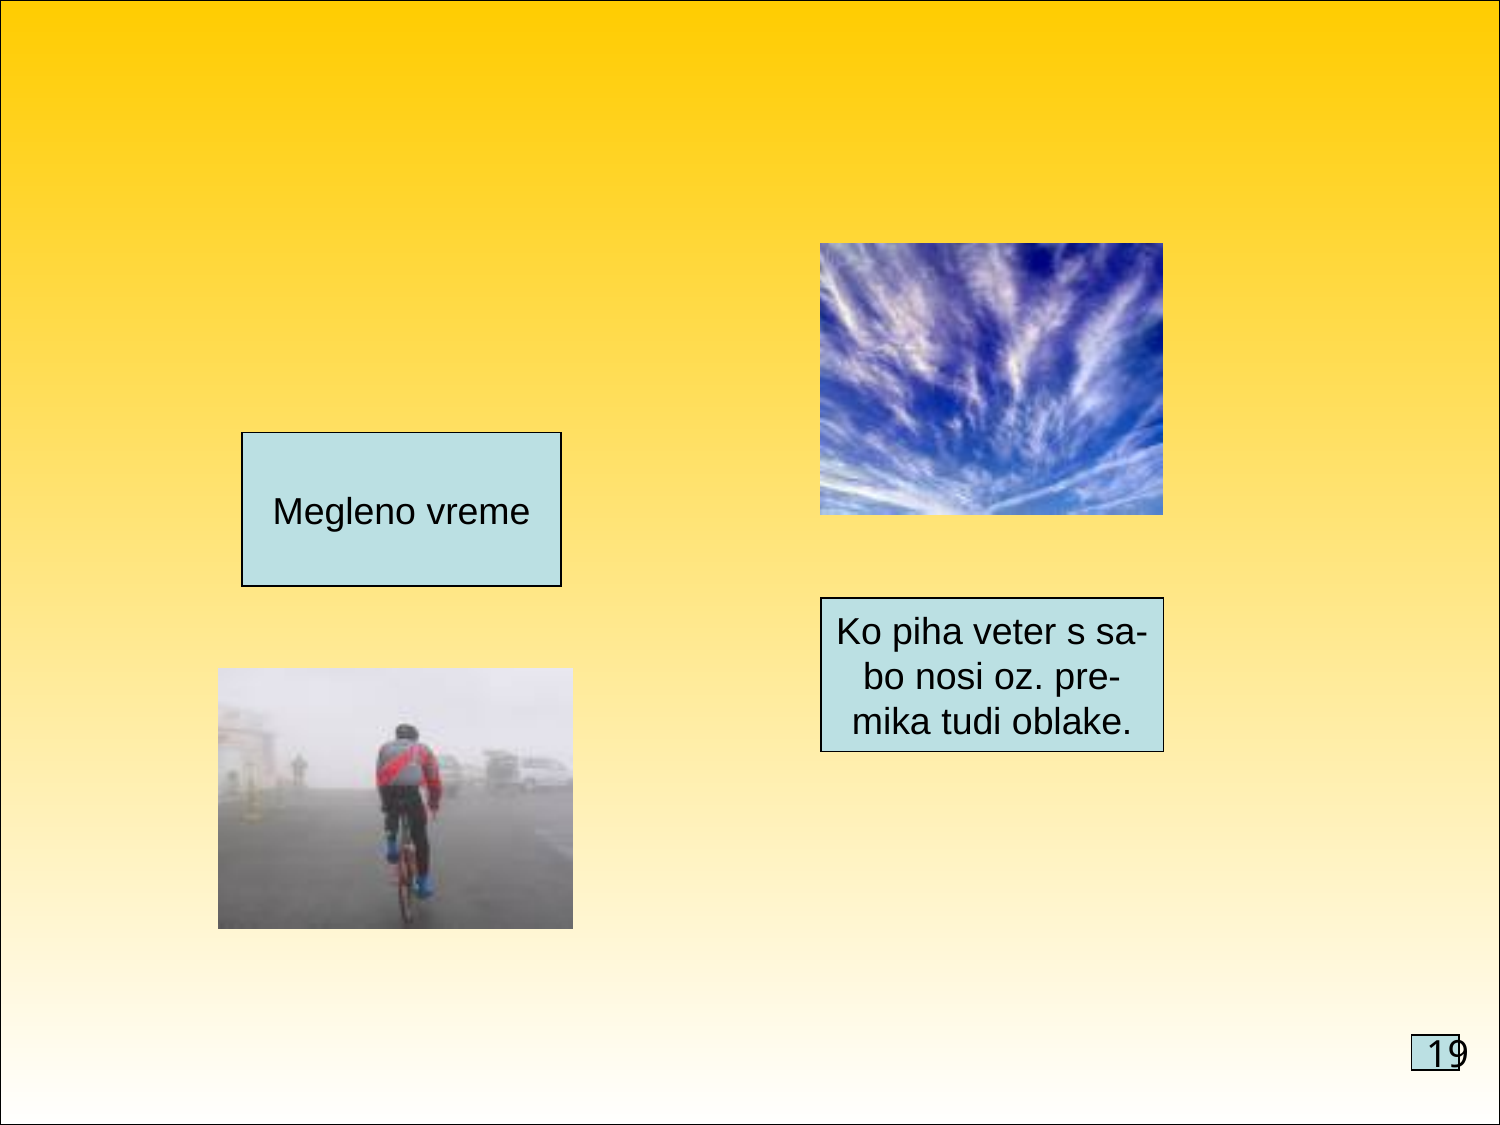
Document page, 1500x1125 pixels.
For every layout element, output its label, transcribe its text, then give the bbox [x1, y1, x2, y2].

text_box Megleno vreme [242, 432, 561, 587]
text_box [0, 0, 1500, 1125]
picture [820, 243, 1163, 516]
picture [218, 668, 573, 929]
text_box 19 [1452, 1043, 1459, 1054]
text_box 19 [1411, 1034, 1459, 1071]
text_box Ko piha veter s sa- bo nosi oz. pre- mika tudi oblake. [820, 597, 1164, 752]
